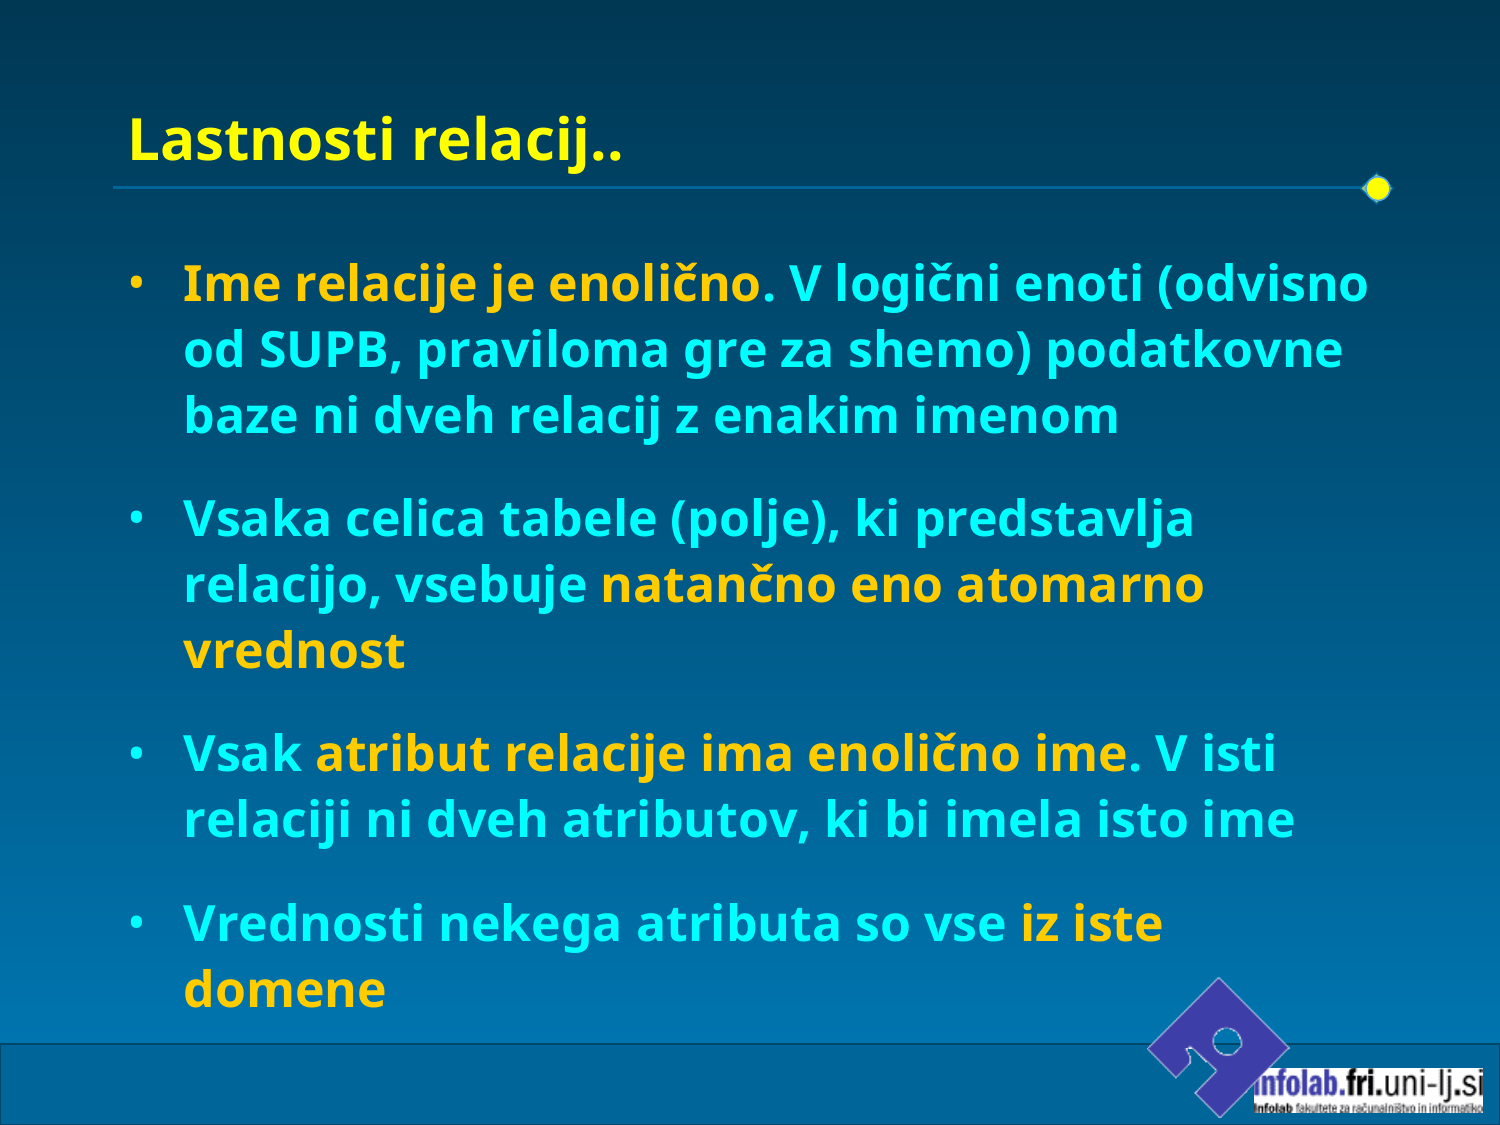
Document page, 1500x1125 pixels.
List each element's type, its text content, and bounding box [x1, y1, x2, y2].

picture [1149, 997, 1482, 1117]
list Ime relacije je enolično. V logični enoti (odvisno od SUPB, praviloma gre za shemo) podatkovne baze ni dveh relacij z enakim imenom Vsaka celica tabele (polje), ki predstavlja relacijo, vsebuje natančno eno atomarno vrednost Vsak atribut relacije ima enolično ime. V isti relaciji ni dveh atributov, ki bi imela isto ime Vrednosti nekega atributa so vse iz iste domene [112, 237, 1388, 997]
title Lastnosti relacij.. [112, 94, 1388, 181]
